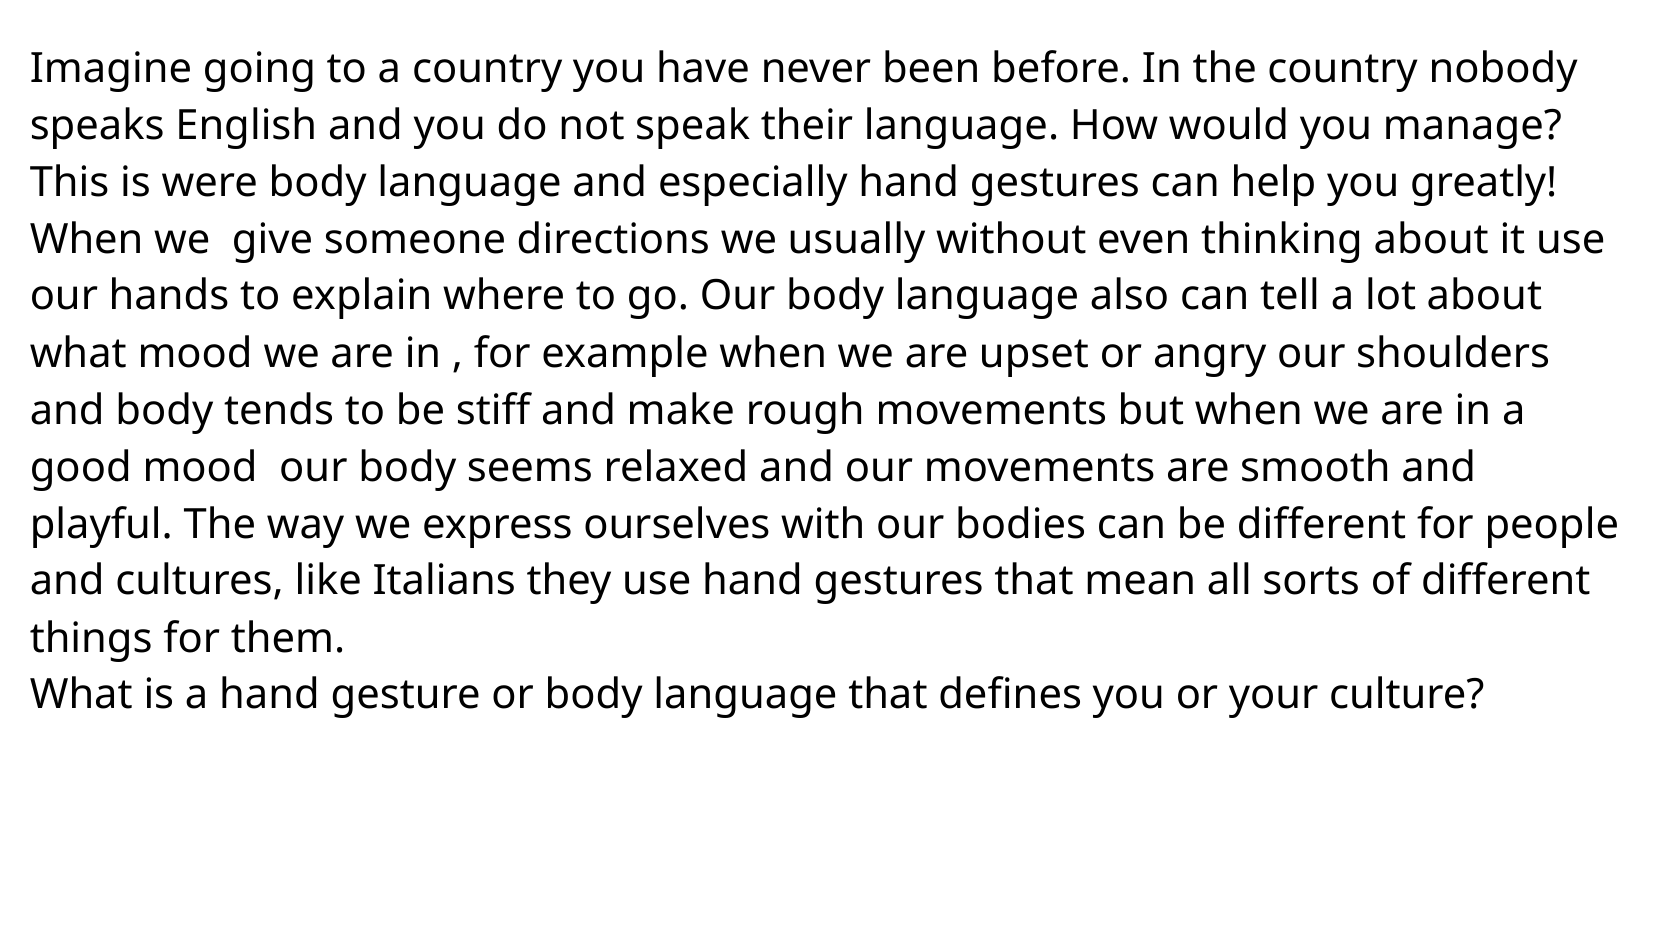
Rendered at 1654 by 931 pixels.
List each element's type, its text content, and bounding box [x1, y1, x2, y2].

text_box Imagine going to a country you have never been before. In the country nobody speaks English and you do not speak their language. How would you manage? This is were body language and especially hand gestures can help you greatly! When we give someone directions we usually without even thinking about it use our hands to explain where to go. Our body language also can tell a lot about what mood we are in , for example when we are upset or angry our shoulders and body tends to be stiff and make rough movements but when we are in a good mood our body seems relaxed and our movements are smooth and playful. The way we express ourselves with our bodies can be different for people and cultures, like Italians they use hand gestures that mean all sorts of different things for them. What is a hand gesture or body language that defines you or your culture? [15, 30, 1636, 901]
